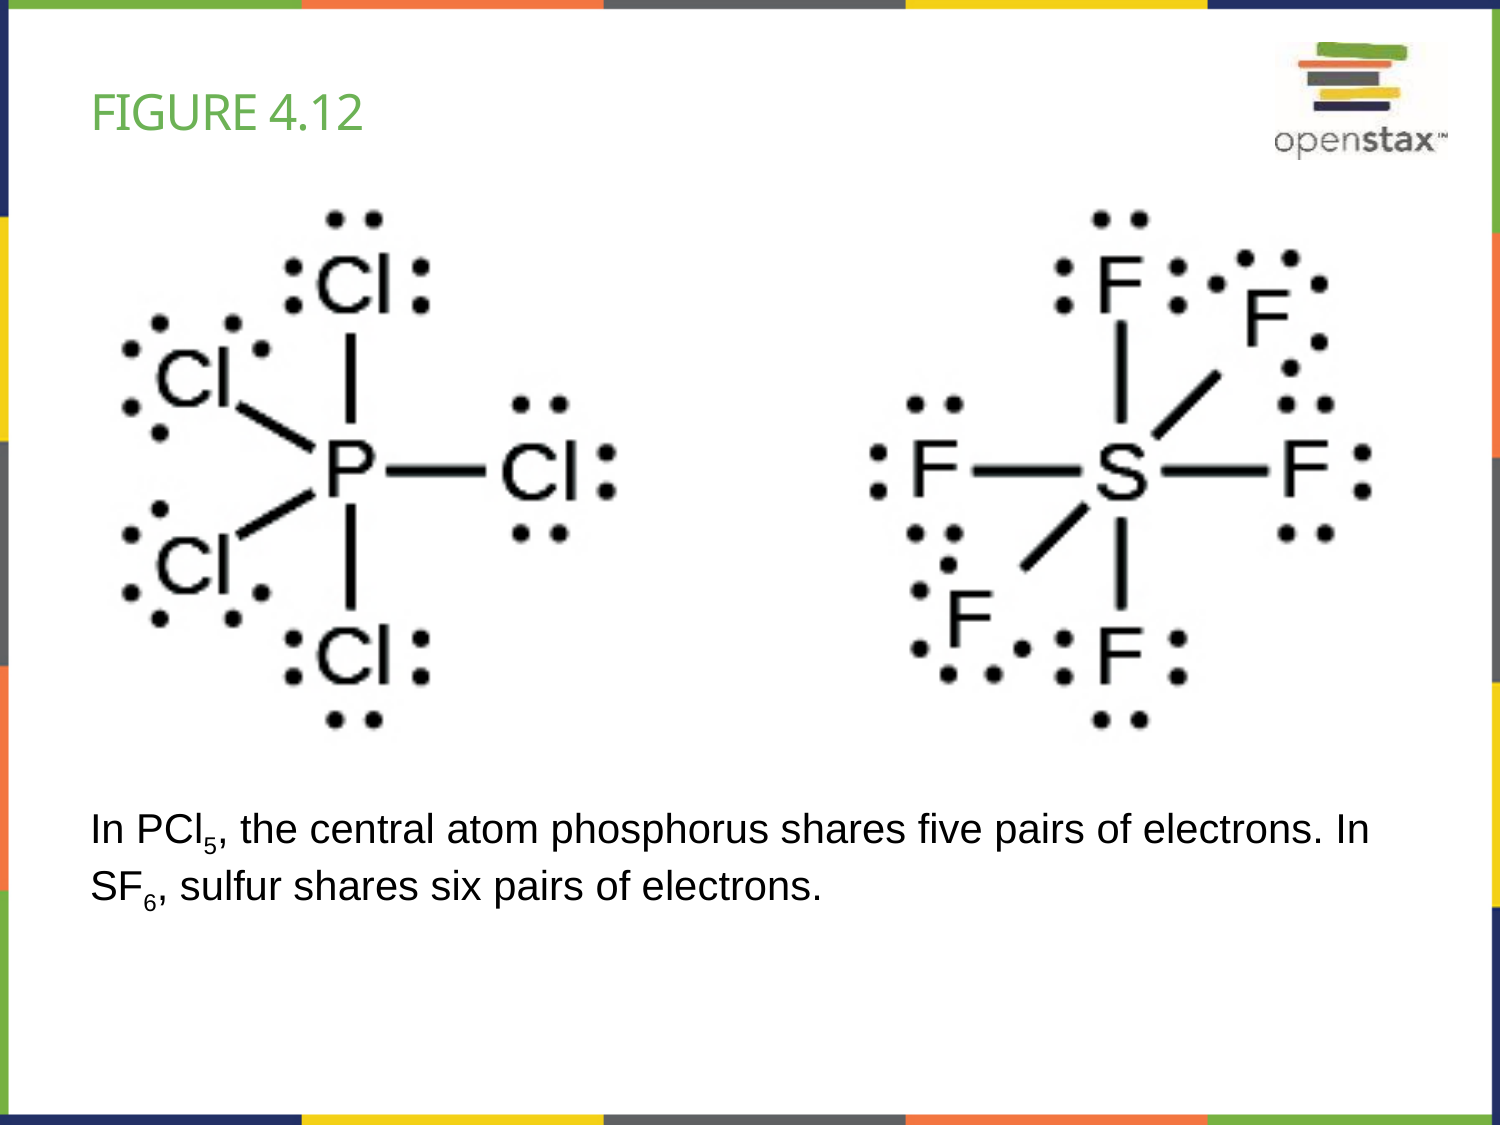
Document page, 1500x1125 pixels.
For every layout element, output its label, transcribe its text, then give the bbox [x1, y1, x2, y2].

list In PCl5, the central atom phosphorus shares five pairs of electrons. In SF6, sulfur shares six pairs of electrons. [75, 794, 1398, 986]
picture [0, 0, 1500, 1125]
title FIGURE 4.12 [75, 39, 1398, 148]
